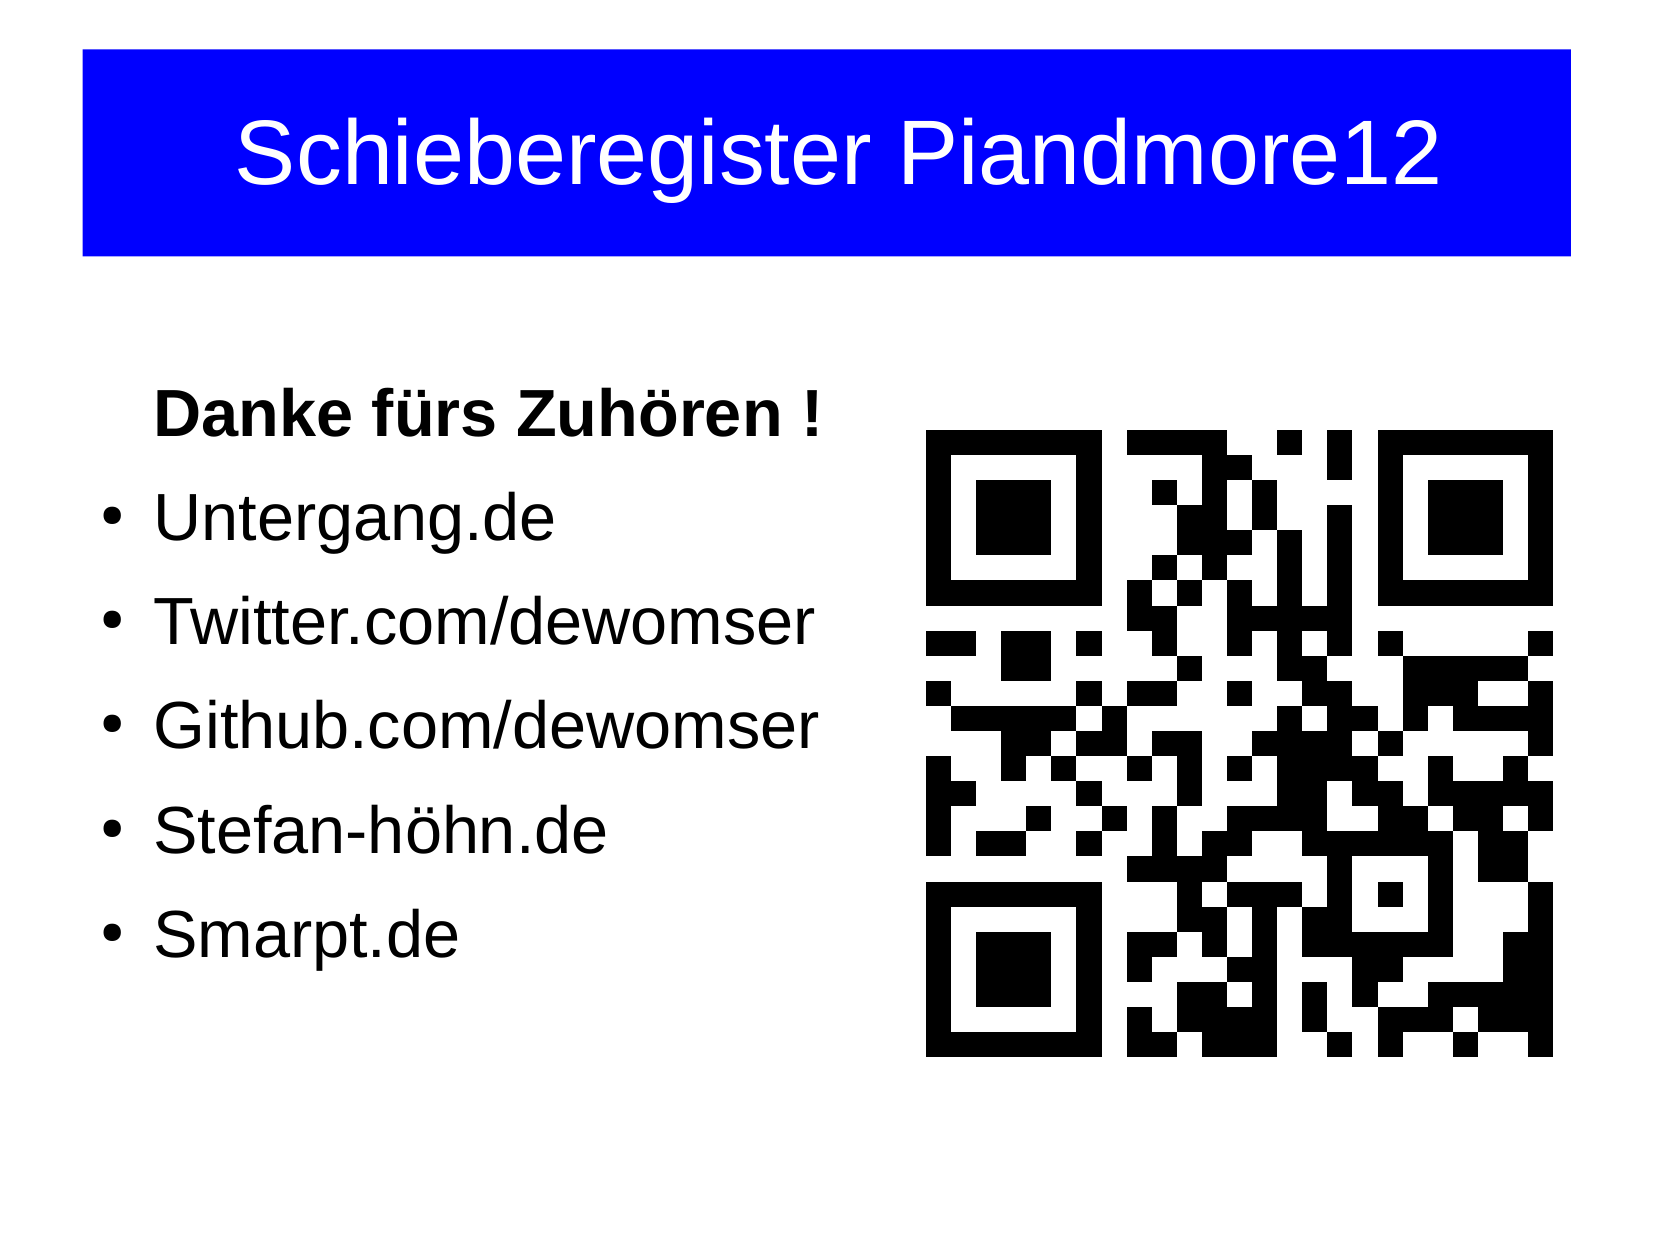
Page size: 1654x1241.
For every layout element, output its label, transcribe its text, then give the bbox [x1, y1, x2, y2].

list Danke fürs Zuhören ! Untergang.de Twitter.com/dewomser Github.com/dewomser Stefan-höhn.de Smarpt.de [82, 290, 1571, 1010]
title Schieberegister Piandmore12 [82, 49, 1571, 257]
picture [826, 330, 1654, 1158]
